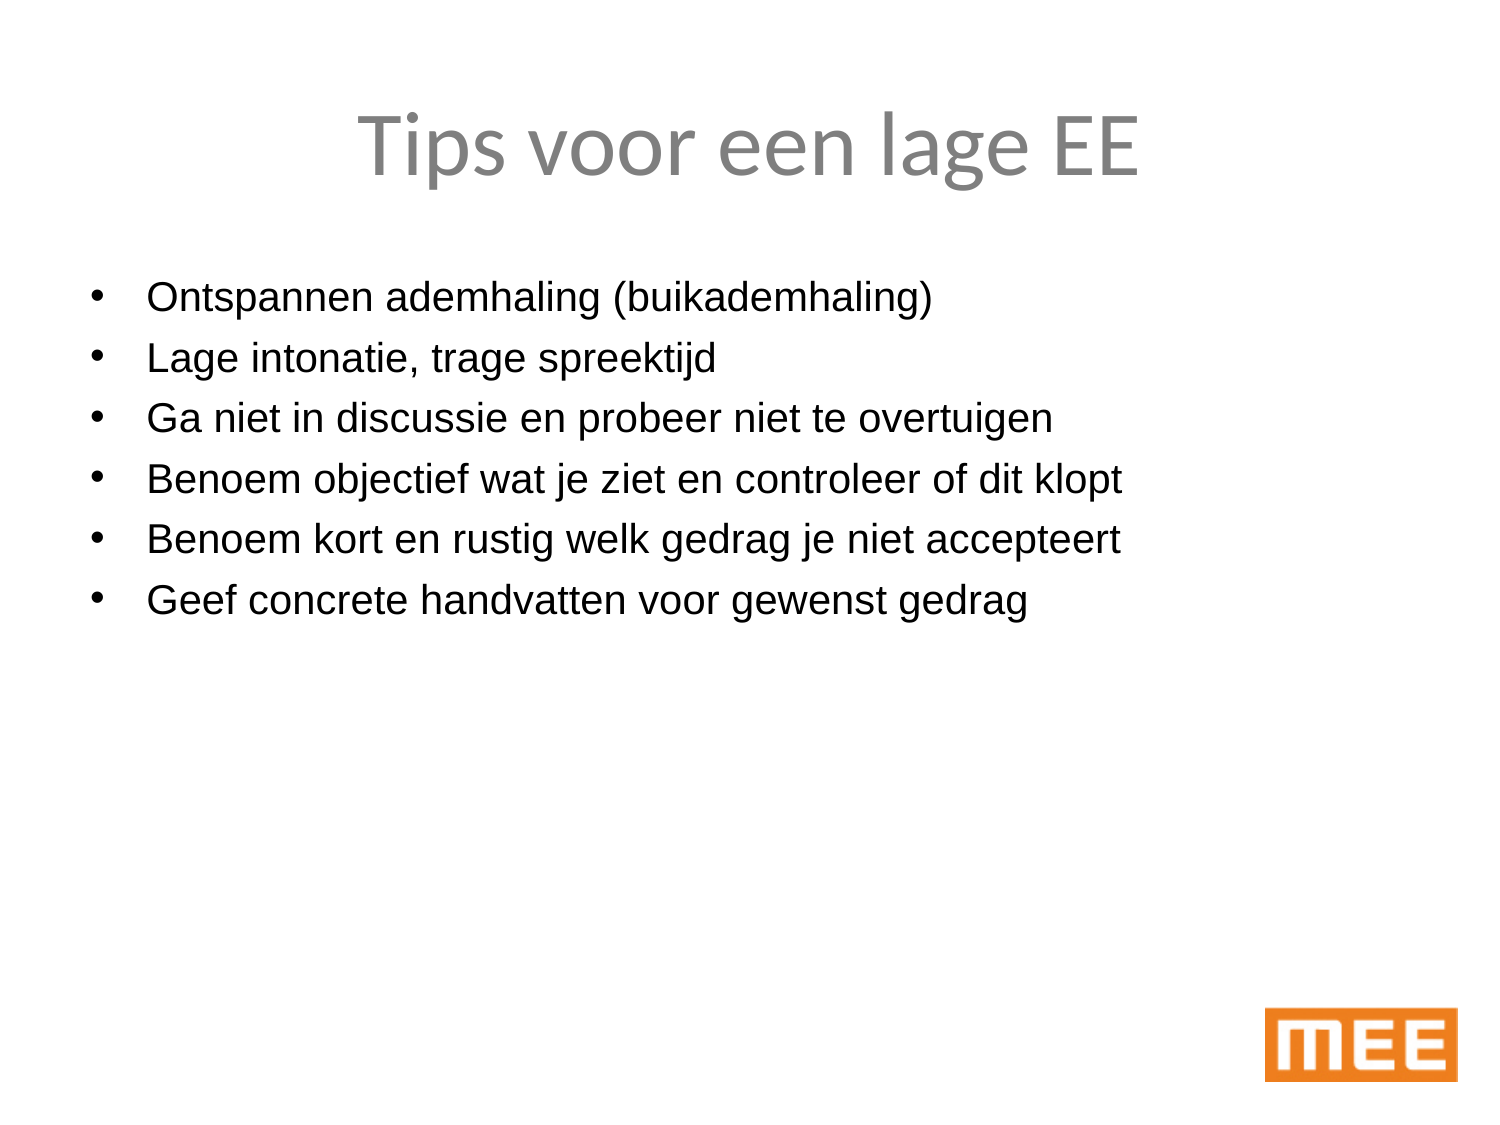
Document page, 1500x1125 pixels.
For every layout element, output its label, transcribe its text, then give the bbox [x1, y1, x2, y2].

title Tips voor een lage EE [75, 45, 1426, 233]
picture [1265, 1007, 1458, 1082]
list Ontspannen ademhaling (buikademhaling) Lage intonatie, trage spreektijd Ga niet in discussie en probeer niet te overtuigen Benoem objectief wat je ziet en controleer of dit klopt Benoem kort en rustig welk gedrag je niet accepteert Geef concrete handvatten voor gewenst gedrag [75, 262, 1426, 1005]
